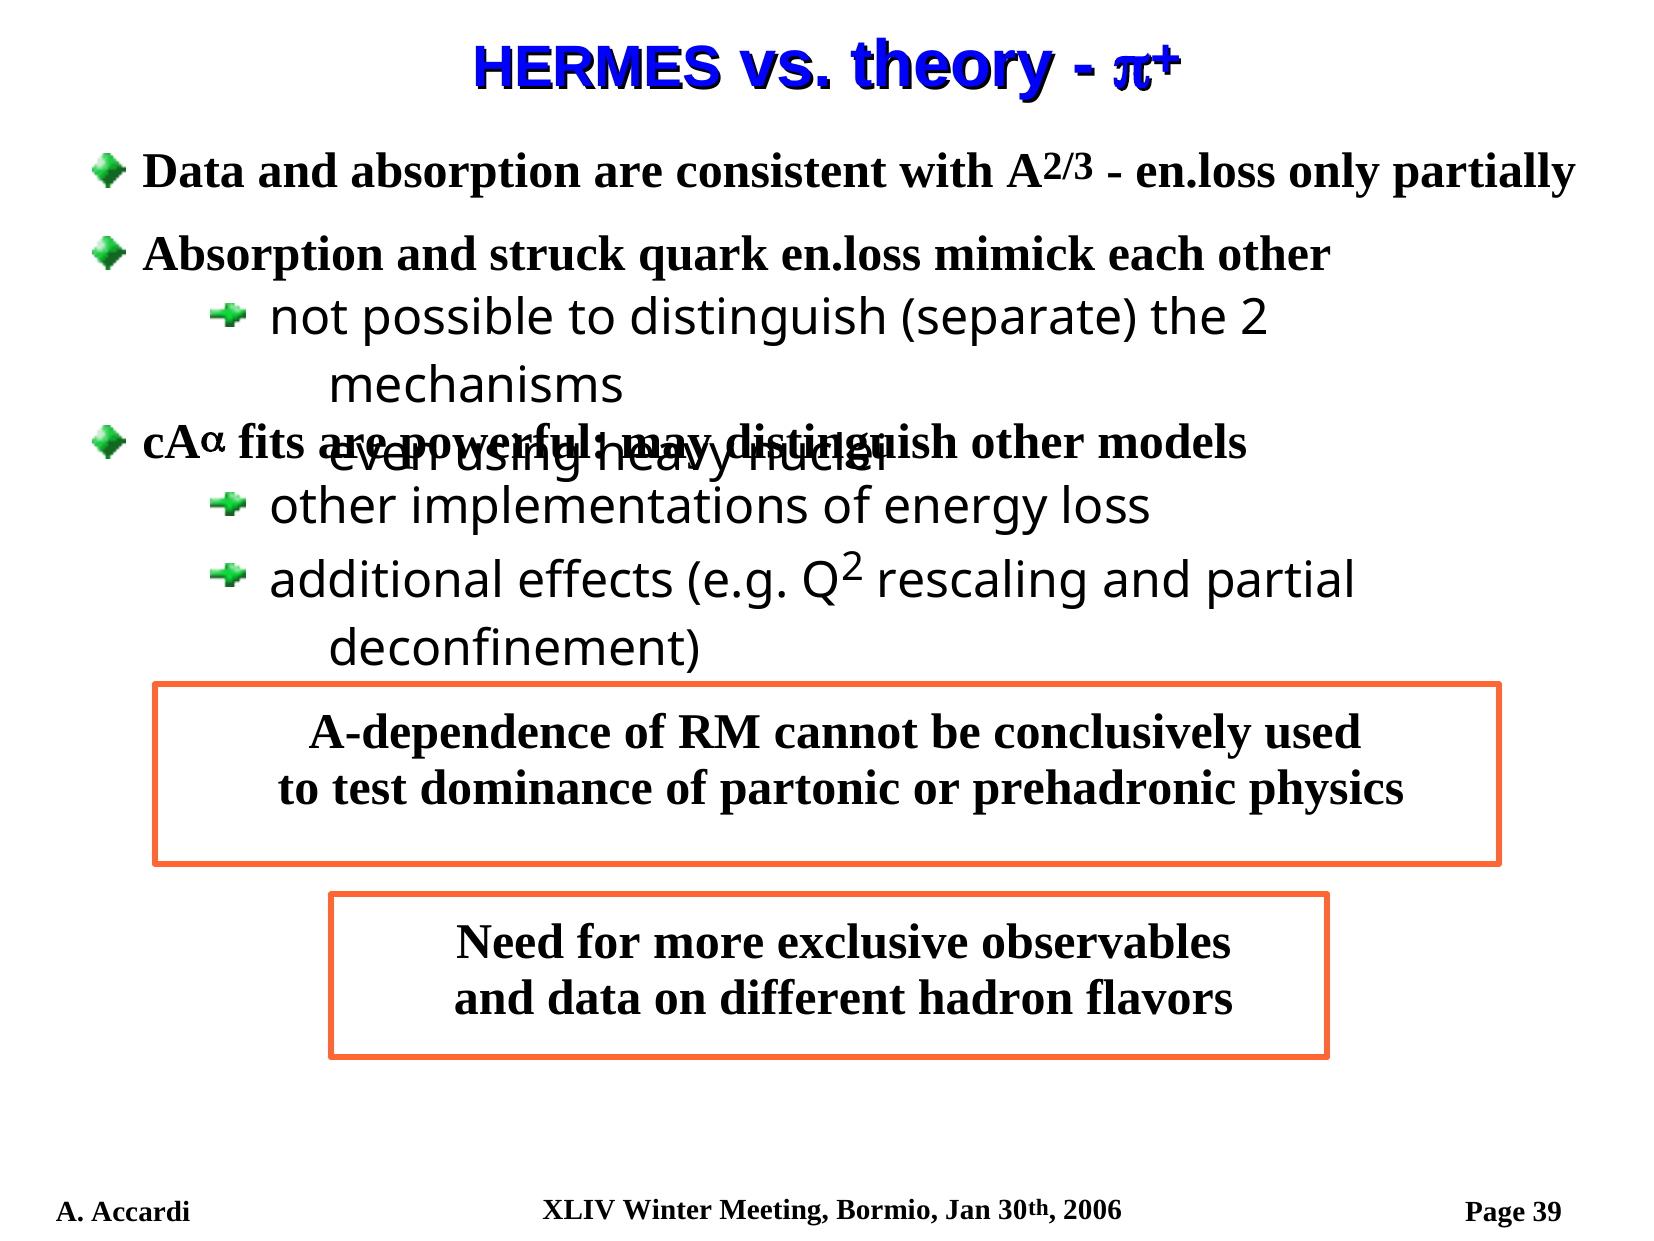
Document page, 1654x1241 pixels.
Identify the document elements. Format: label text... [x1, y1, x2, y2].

text_box Page <number> [1465, 1195, 1654, 1234]
text_box Data and absorption are consistent with A2/3 - en.loss only partially [92, 142, 1613, 271]
text_box HERMES vs. theory - p+ [29, 23, 1625, 112]
text_box Need for more exclusive observables and data on different hadron flavors [330, 894, 1328, 1058]
text_box Absorption and struck quark en.loss mimick each other not possible to distinguish (separate) the 2 mechanisms even using heavy nuclei [92, 271, 1528, 414]
text_box cAa fits are powerful: may distinguish other models other implementations of energy loss additional effects (e.g. Q2 rescaling and partial deconfinement) [92, 414, 1601, 610]
text_box A-dependence of RM cannot be conclusively used to test dominance of partonic or prehadronic physics [154, 684, 1499, 864]
text_box A. Accardi [37, 1187, 209, 1241]
text_box XLIV Winter Meeting, Bormio, Jan 30th, 2006 [542, 1193, 1123, 1233]
